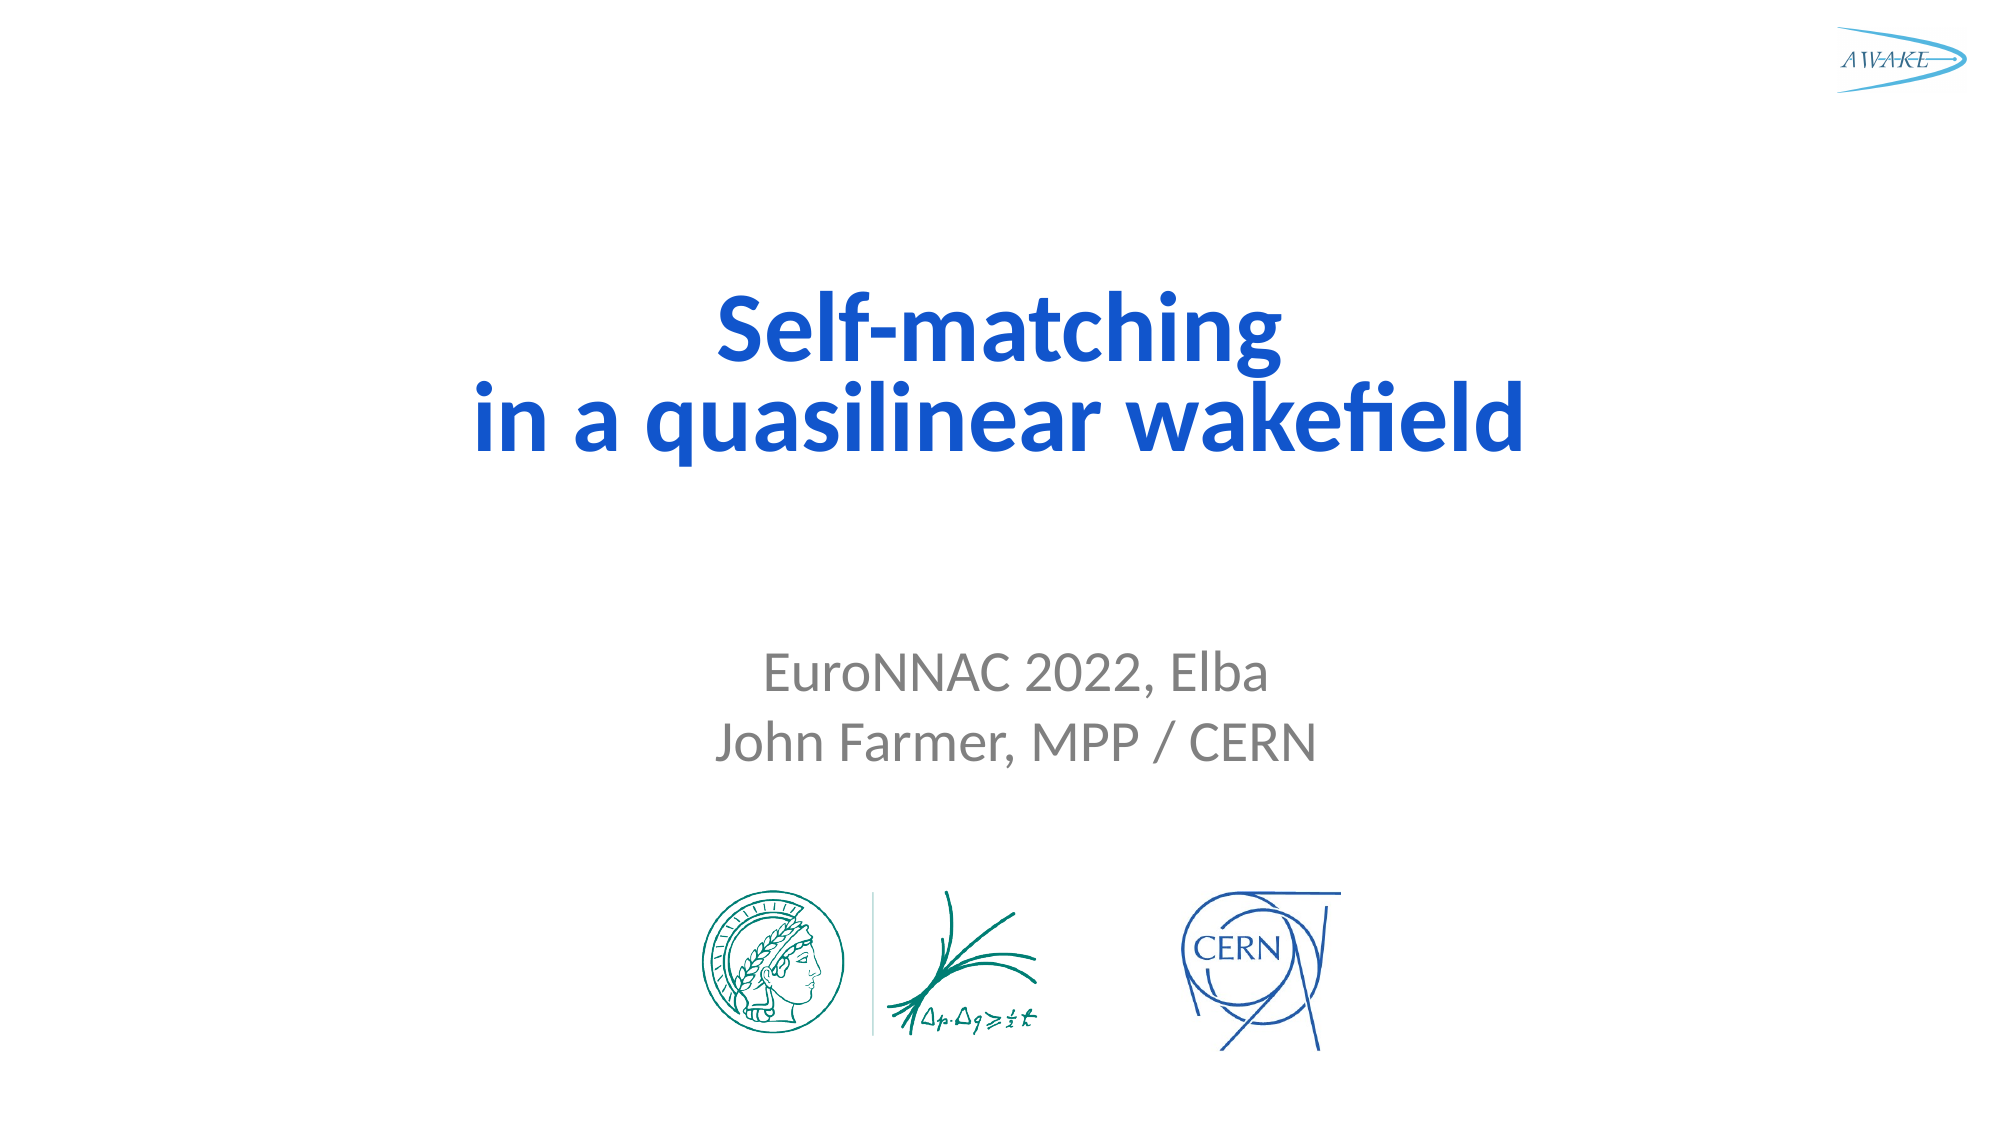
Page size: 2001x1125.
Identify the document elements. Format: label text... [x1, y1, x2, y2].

picture [685, 866, 1072, 1058]
title Self-matching in a quasilinear wakefield [249, 184, 1750, 576]
picture [1181, 891, 1341, 1052]
picture [1837, 27, 1967, 93]
text_box EuroNNAC 2022, Elba John Farmer, MPP / CERN [700, 625, 1333, 781]
